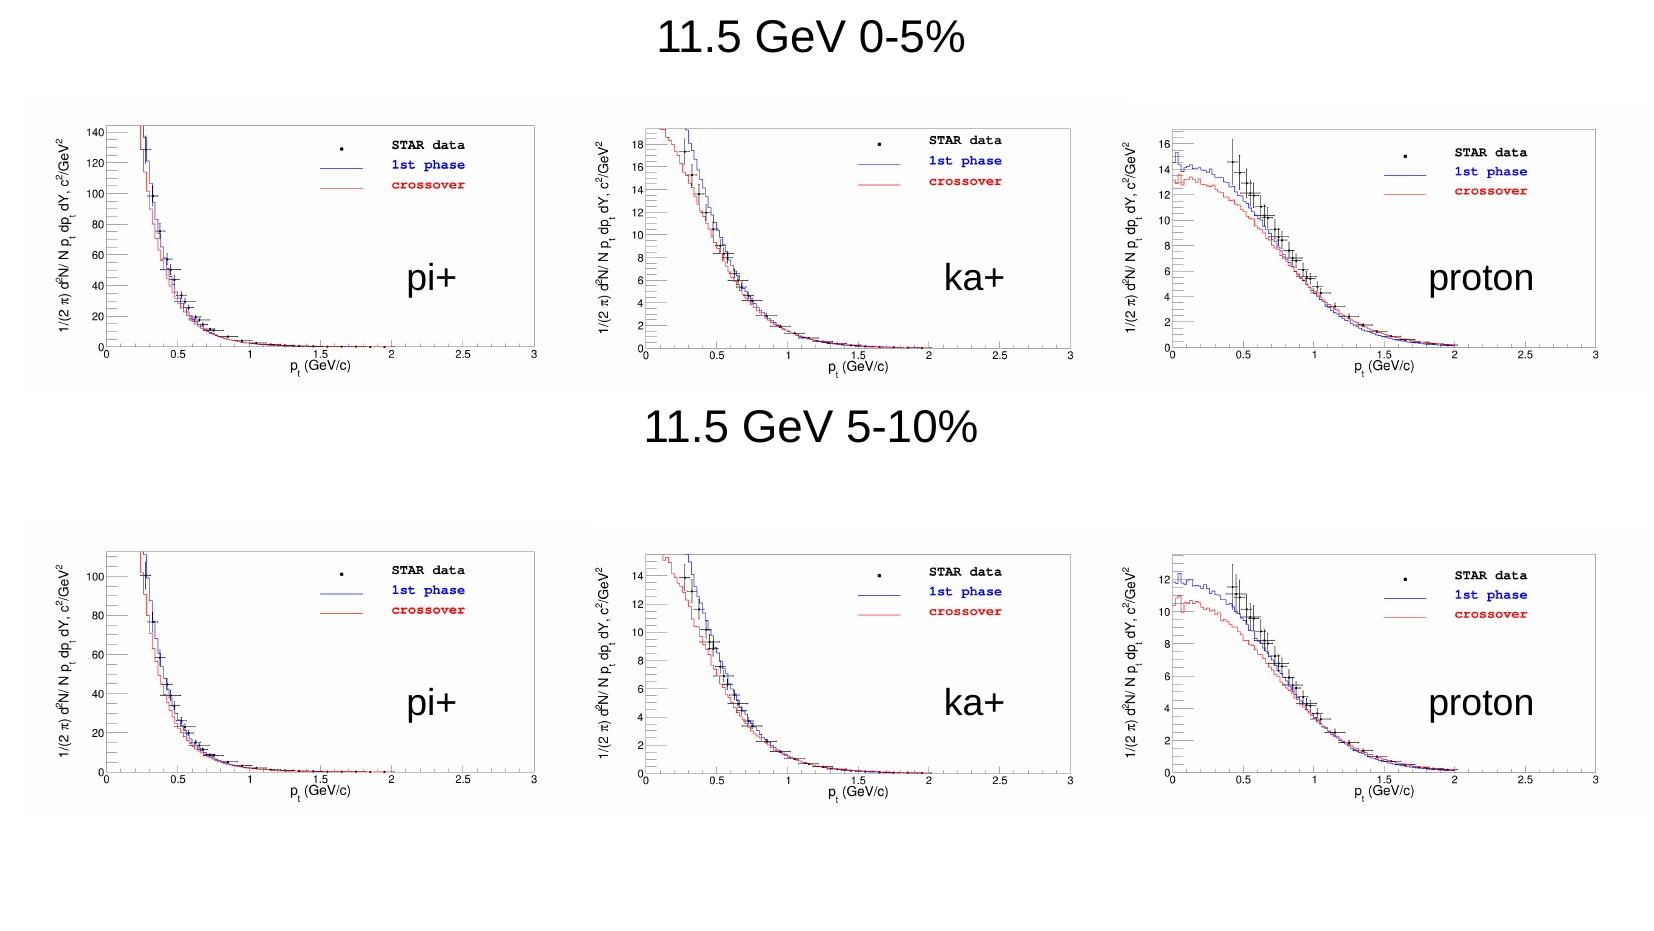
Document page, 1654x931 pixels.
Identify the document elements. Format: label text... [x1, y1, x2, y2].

text_box pi+ [391, 248, 473, 306]
text_box ka+ [929, 673, 1021, 731]
text_box pi+ [391, 673, 473, 731]
text_box proton [1413, 673, 1550, 731]
title 11.5 GeV 5-10% [71, 399, 1551, 455]
picture [21, 522, 1652, 817]
text_box proton [1413, 248, 1550, 306]
title 11.5 GeV 0-5% [71, 9, 1551, 65]
picture [21, 96, 1652, 392]
text_box ka+ [929, 248, 1021, 306]
